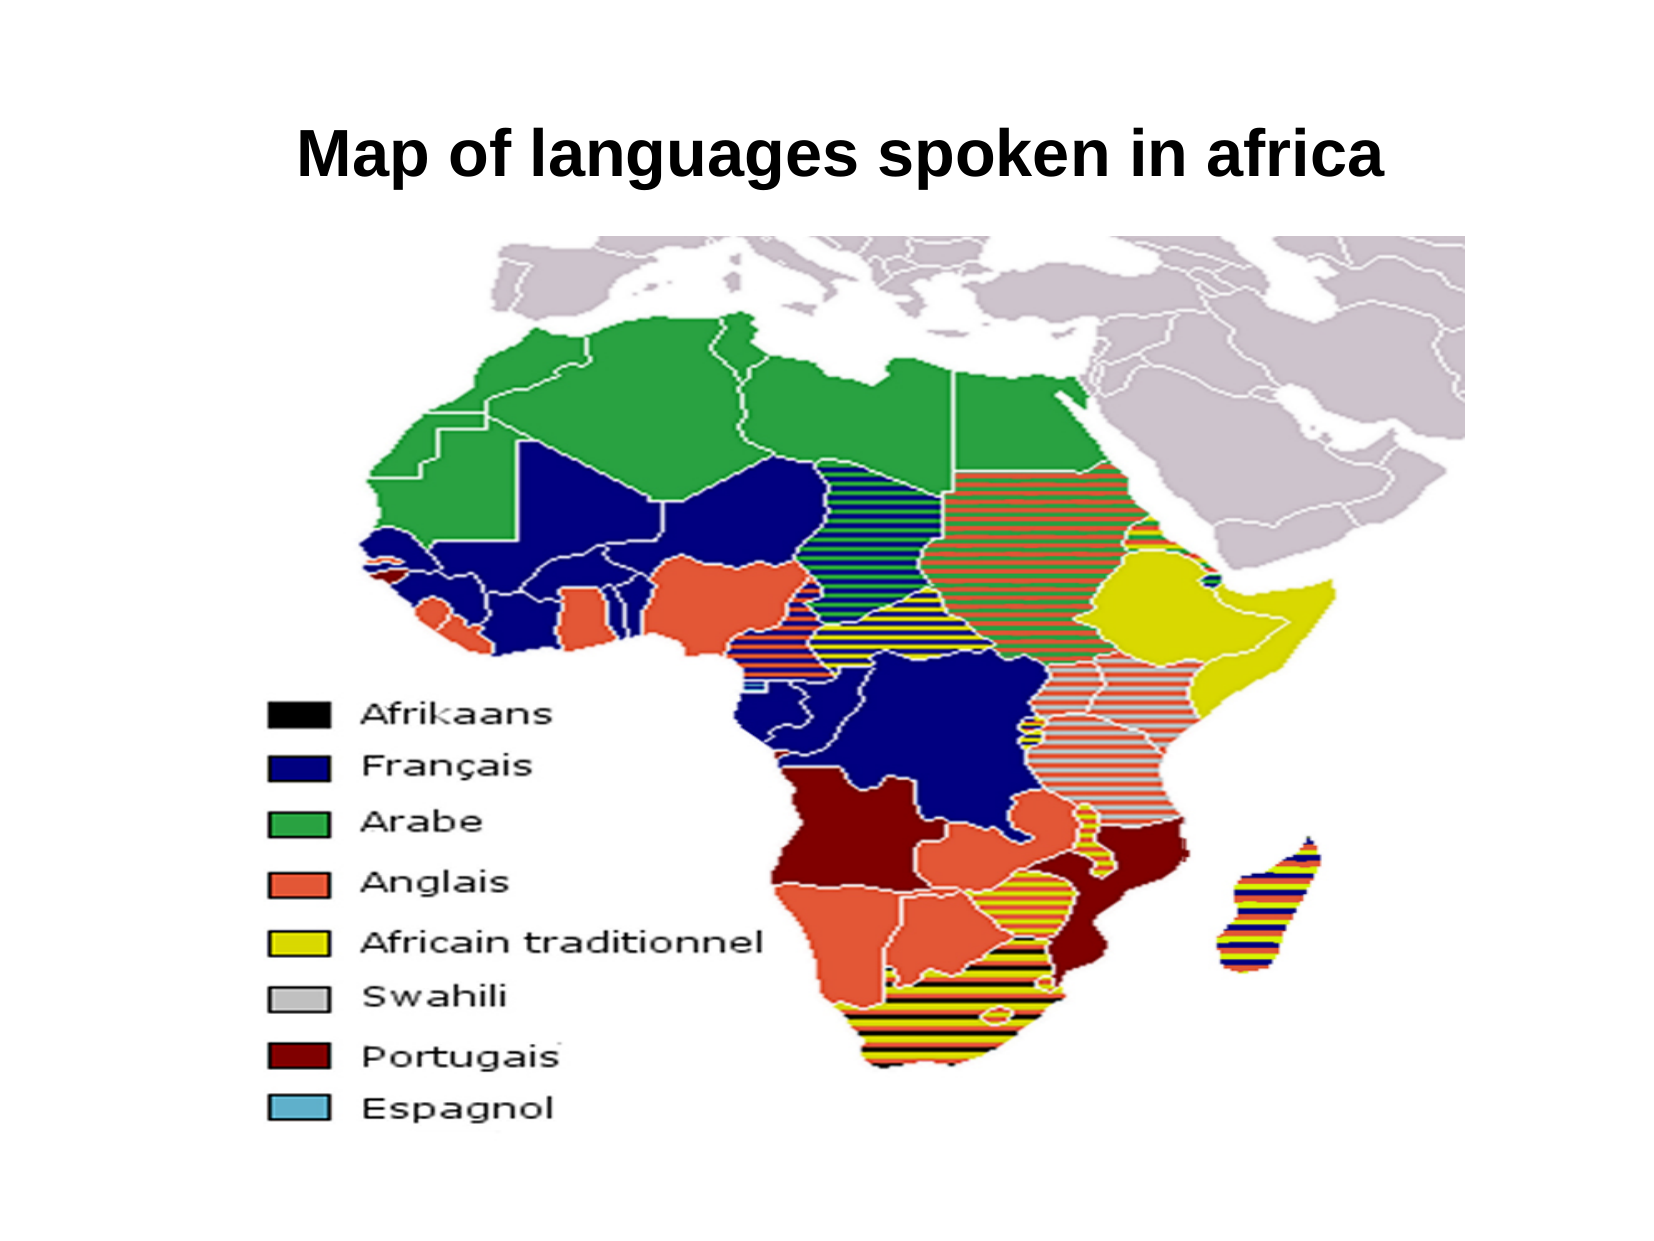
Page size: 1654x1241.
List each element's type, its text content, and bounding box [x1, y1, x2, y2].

picture [224, 236, 1465, 1146]
title Map of languages spoken in africa [106, 49, 1595, 257]
